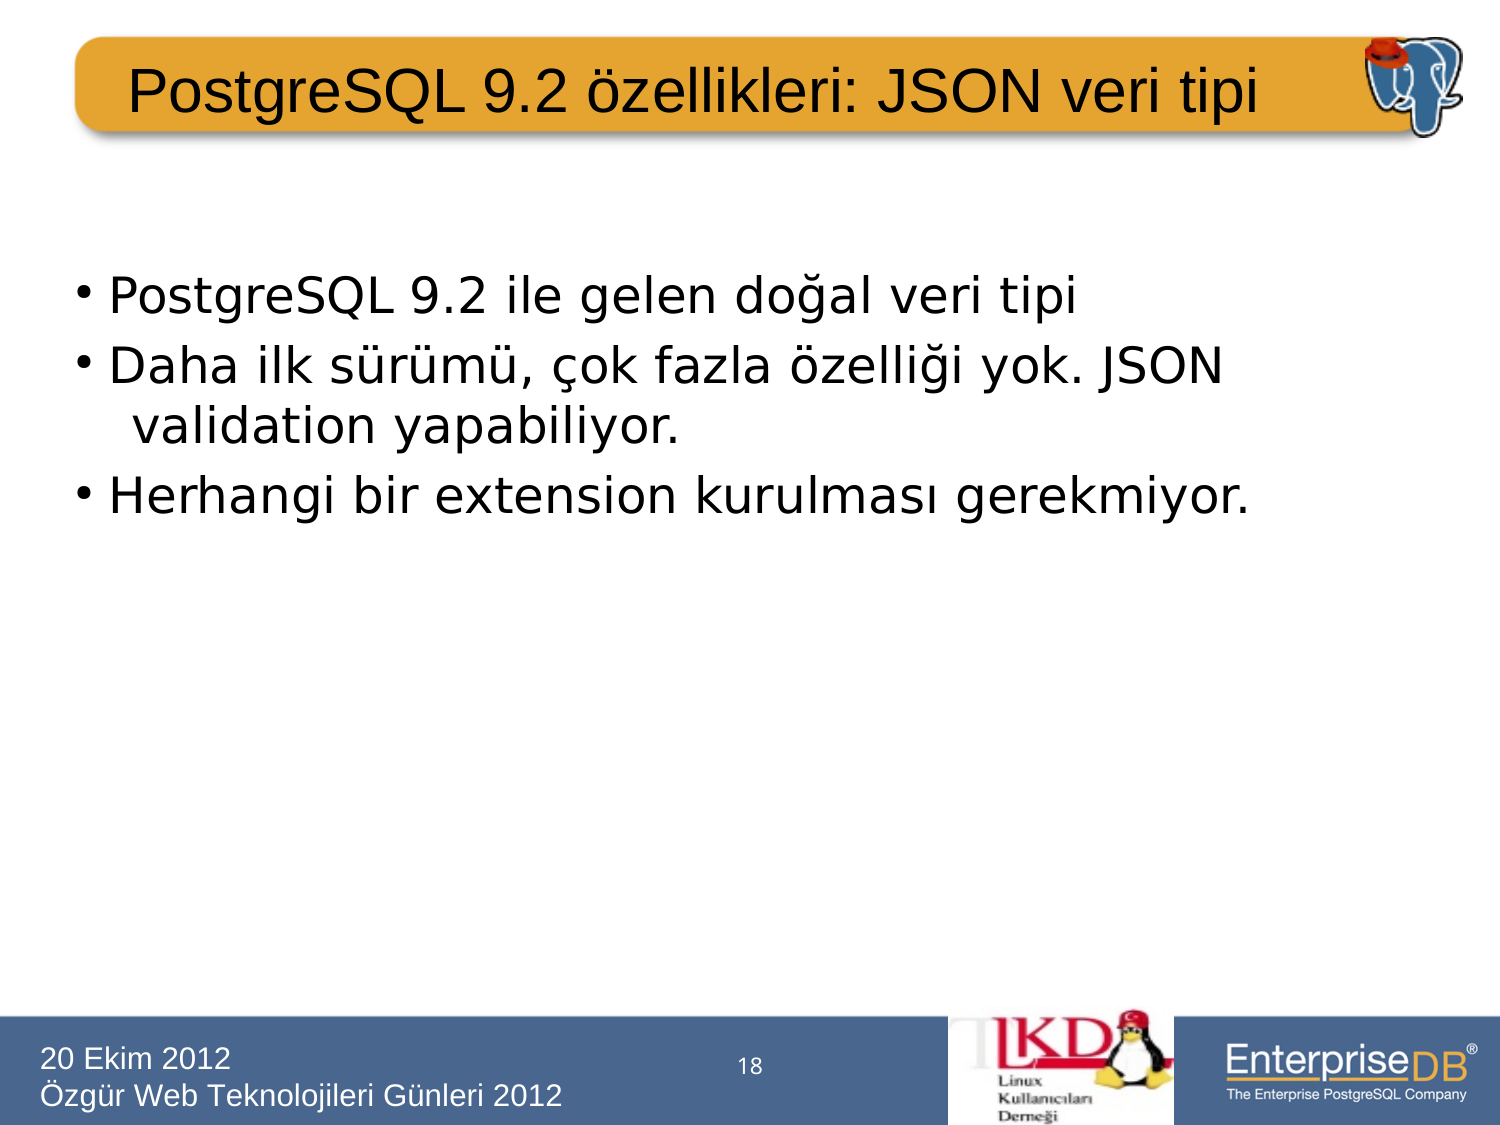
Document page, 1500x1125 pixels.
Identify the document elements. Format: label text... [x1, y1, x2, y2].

list PostgreSQL 9.2 ile gelen doğal veri tipi Daha ilk sürümü, çok fazla özelliği yok. JSON validation yapabiliyor. Herhangi bir extension kurulması gerekmiyor. [75, 263, 1425, 1006]
title PostgreSQL 9.2 özellikleri: JSON veri tipi [112, 37, 1388, 138]
picture [0, 0, 1500, 1125]
